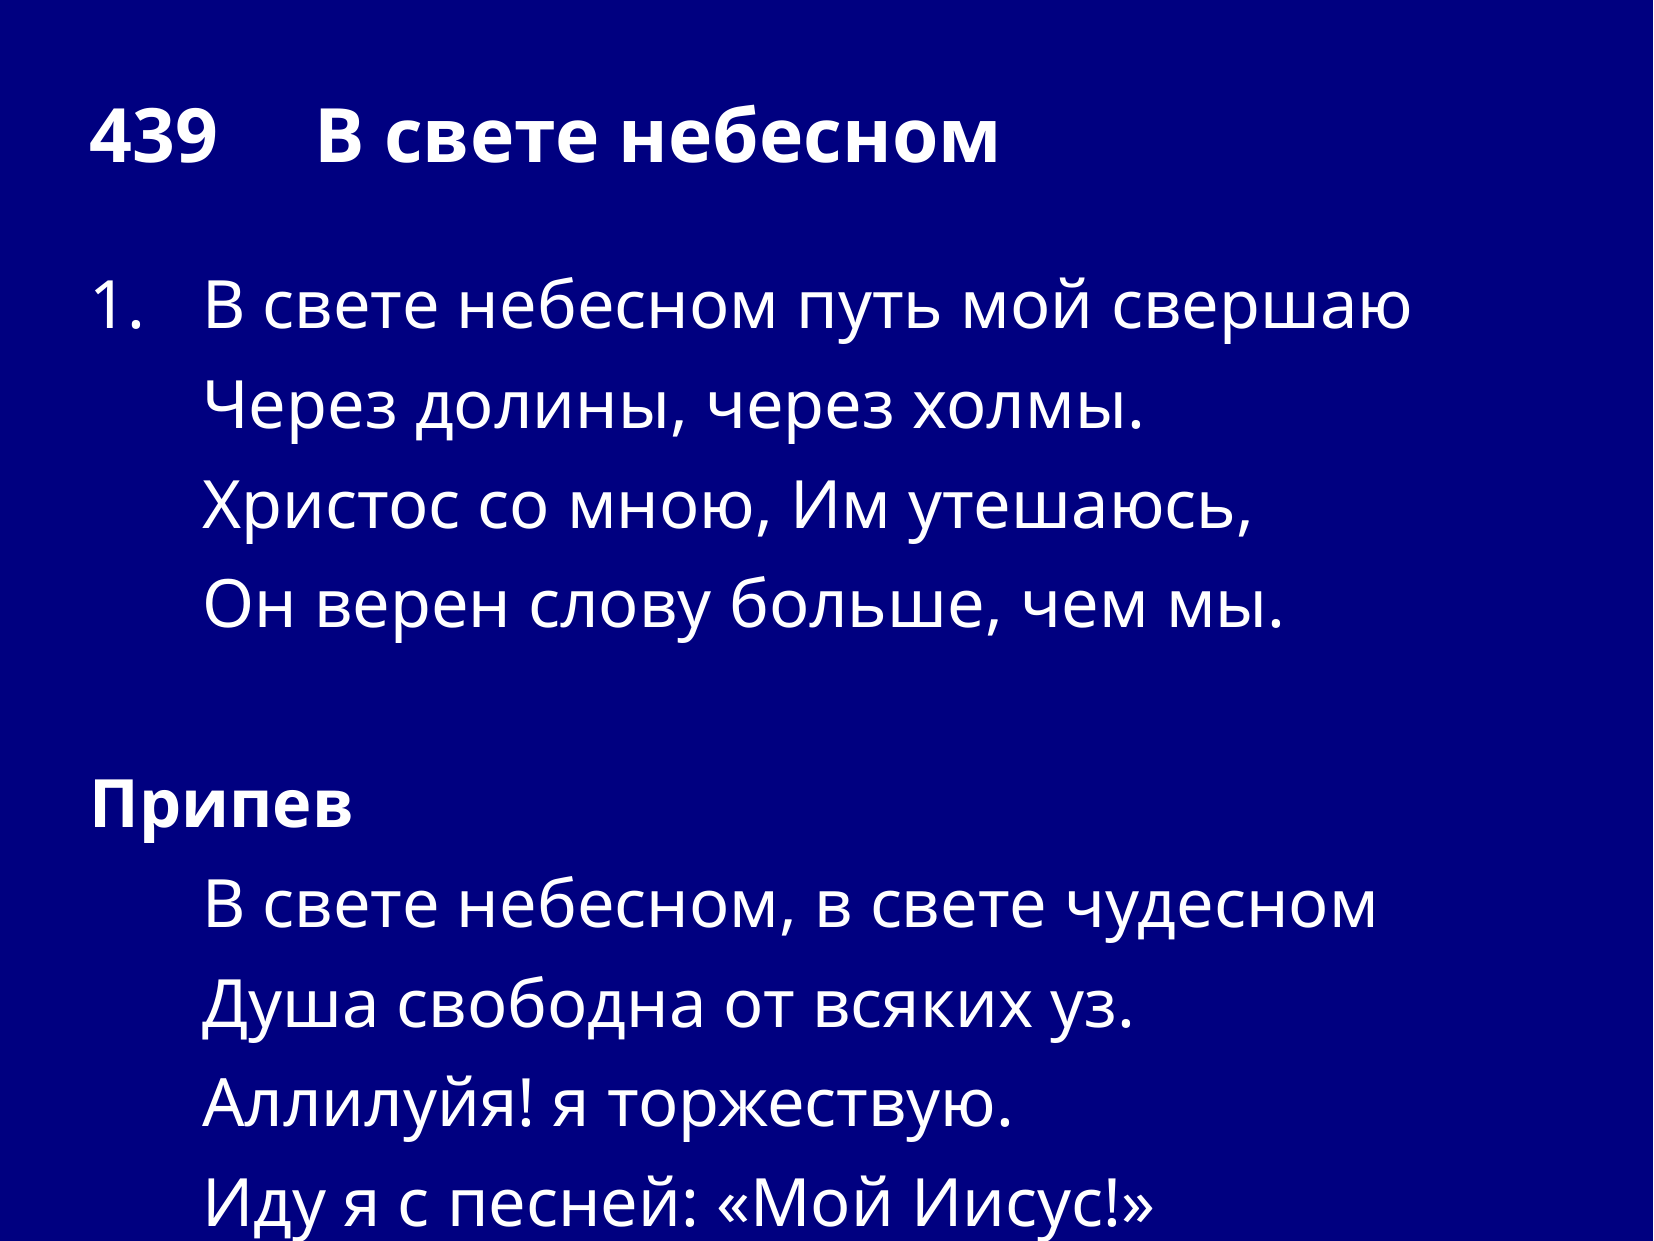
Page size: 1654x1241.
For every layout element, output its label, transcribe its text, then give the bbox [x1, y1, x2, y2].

text_box 439 В свете небесном [75, 75, 1576, 188]
text_box 1. В свете небесном путь мой свершаю Через долины, через холмы. Христос со мною, Им утешаюсь, Он верен слову больше, чем мы. Припев В свете небесном, в свете чудесном Душа свободна от всяких уз. Аллилуйя! я торжествую. Иду я с песней: «Мой Иисус!» [75, 188, 1576, 1163]
